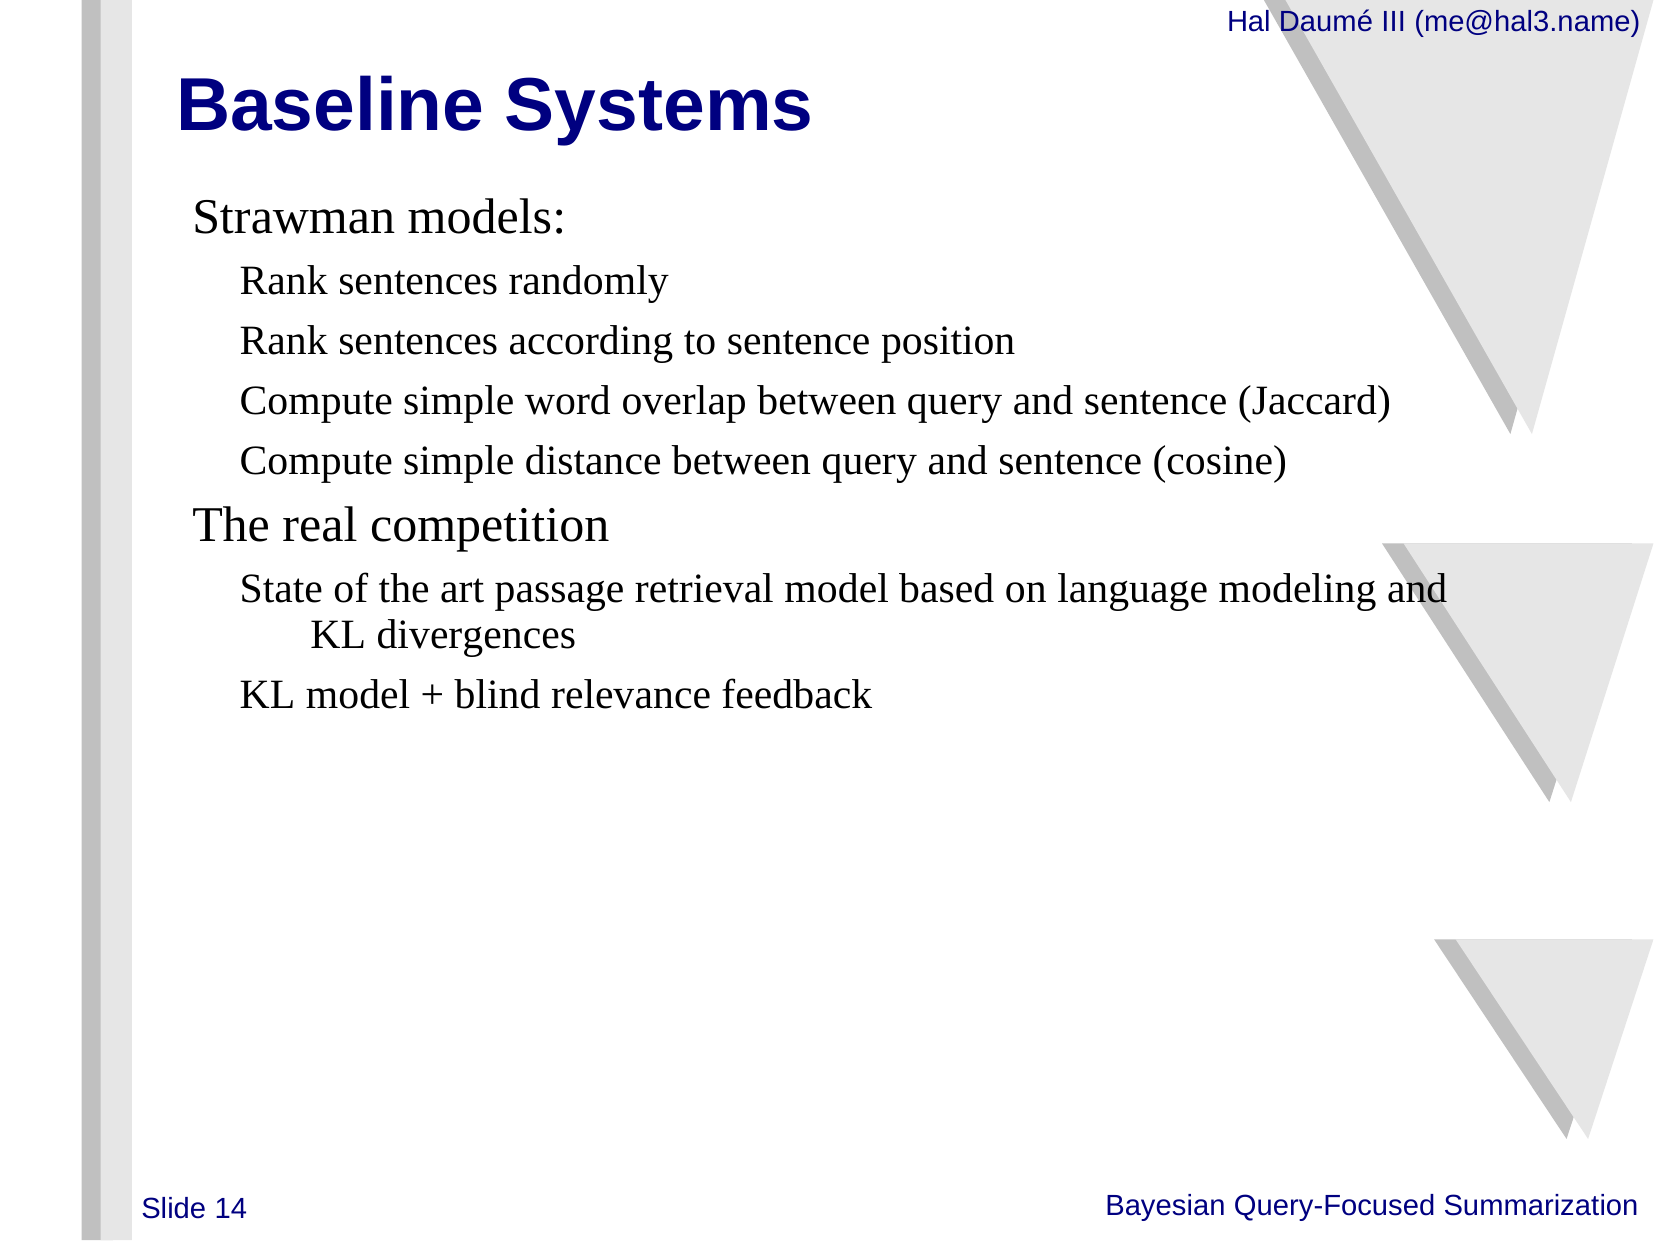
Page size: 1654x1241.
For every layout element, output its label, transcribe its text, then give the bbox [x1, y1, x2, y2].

list Strawman models: Rank sentences randomly Rank sentences according to sentence position Compute simple word overlap between query and sentence (Jaccard) Compute simple distance between query and sentence (cosine) The real competition State of the art passage retrieval model based on language modeling and KL divergences KL model + blind relevance feedback [180, 188, 1512, 1127]
title Baseline Systems [175, 43, 1509, 166]
